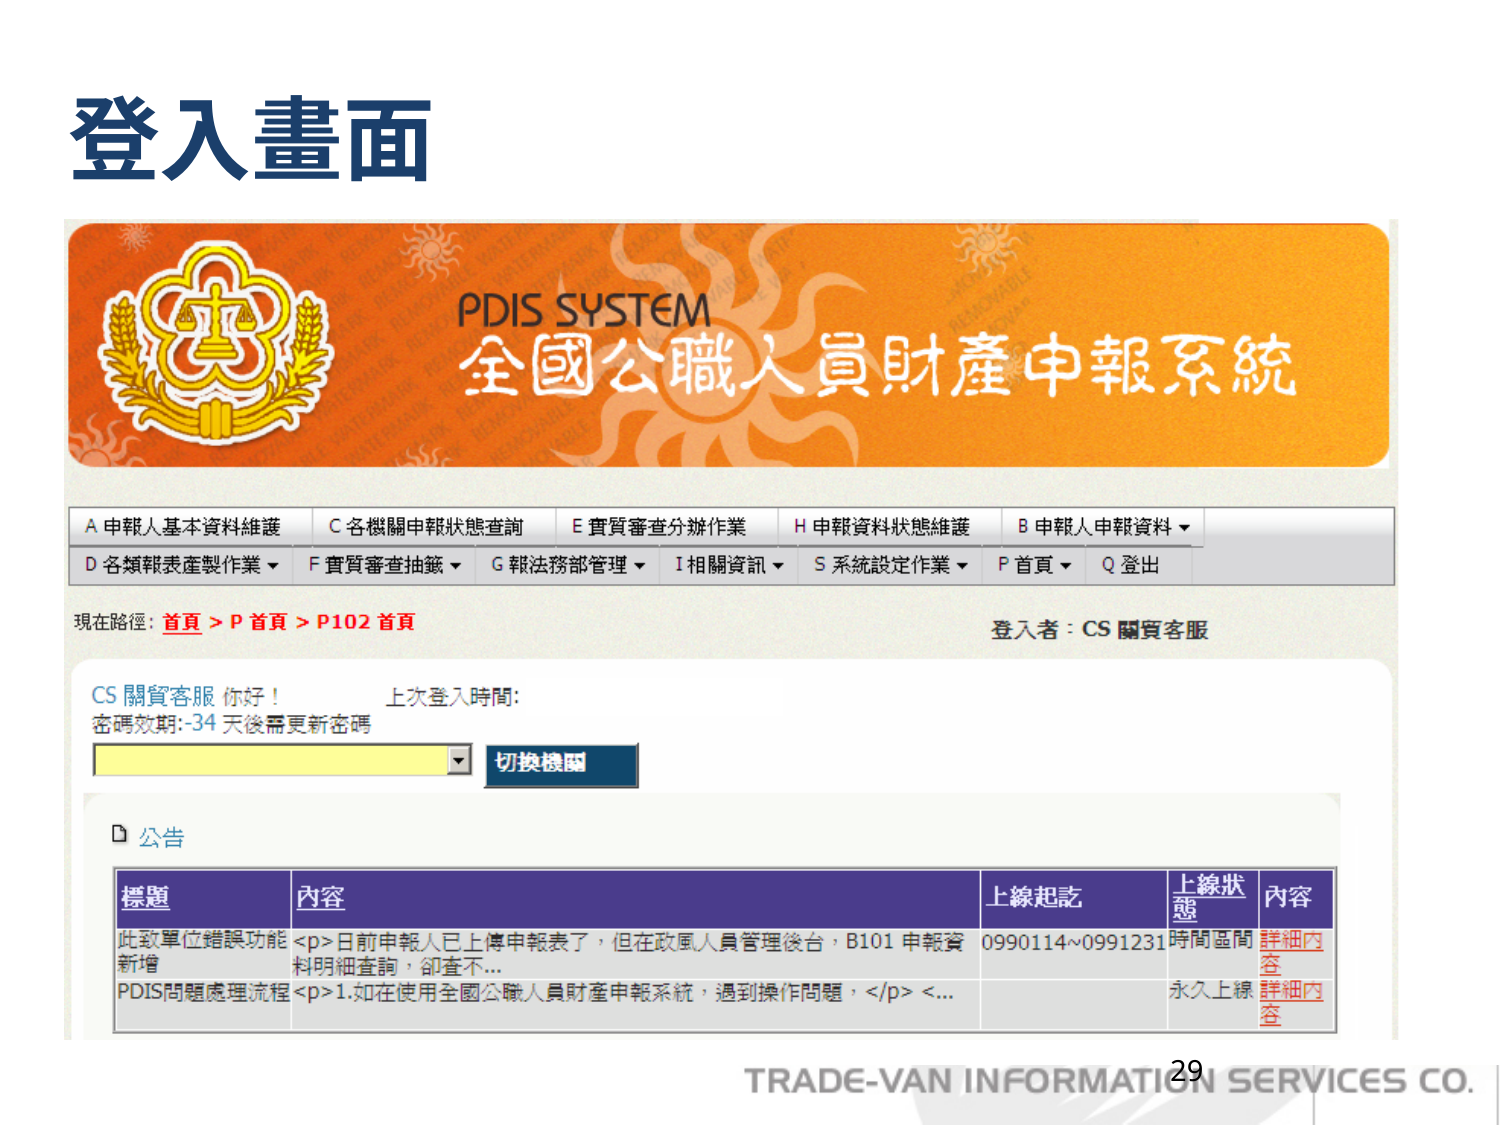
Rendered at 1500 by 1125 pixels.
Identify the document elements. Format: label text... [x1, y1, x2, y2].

text_box 登入畫面 [53, 43, 1403, 230]
picture [64, 220, 1400, 1040]
text_box [0, 0, 1500, 1100]
